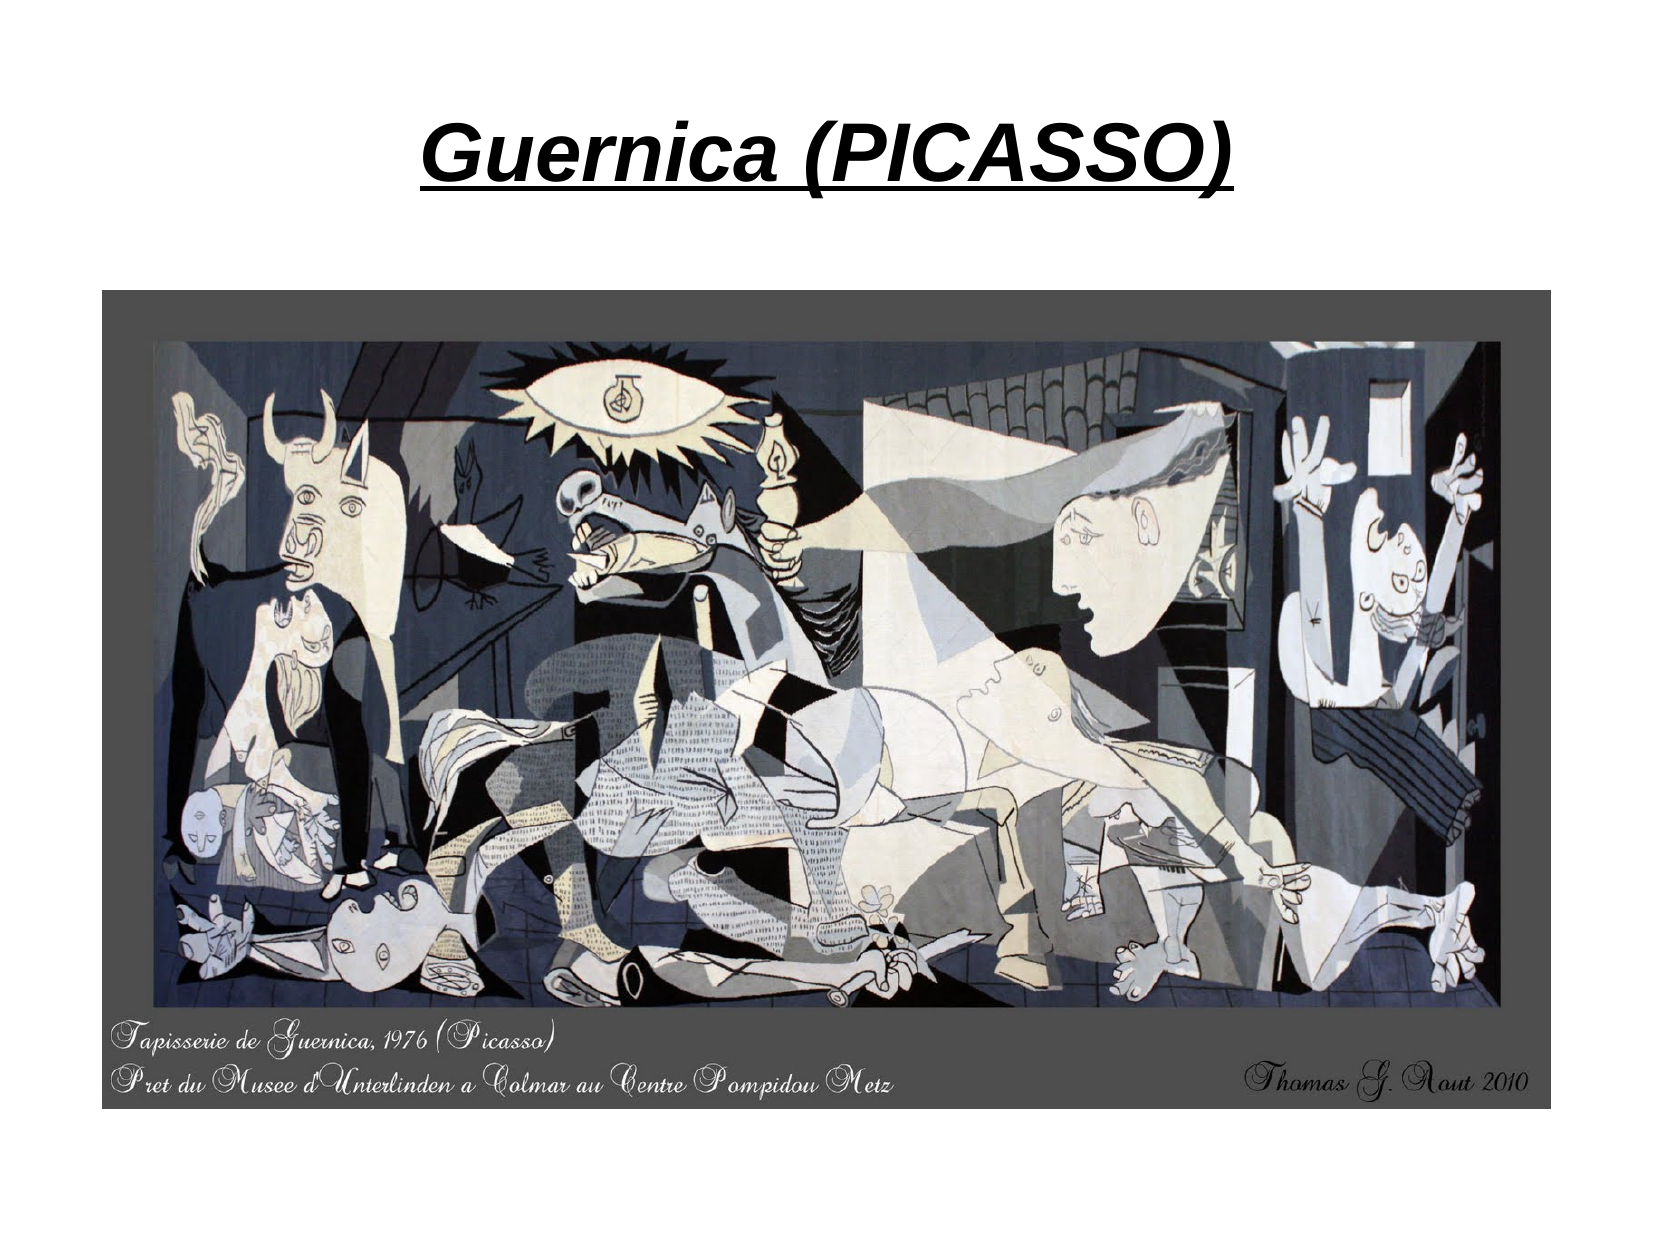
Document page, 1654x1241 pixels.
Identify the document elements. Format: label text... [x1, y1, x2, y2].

picture [102, 290, 1551, 1109]
title Guernica (PICASSO) [82, 49, 1571, 257]
